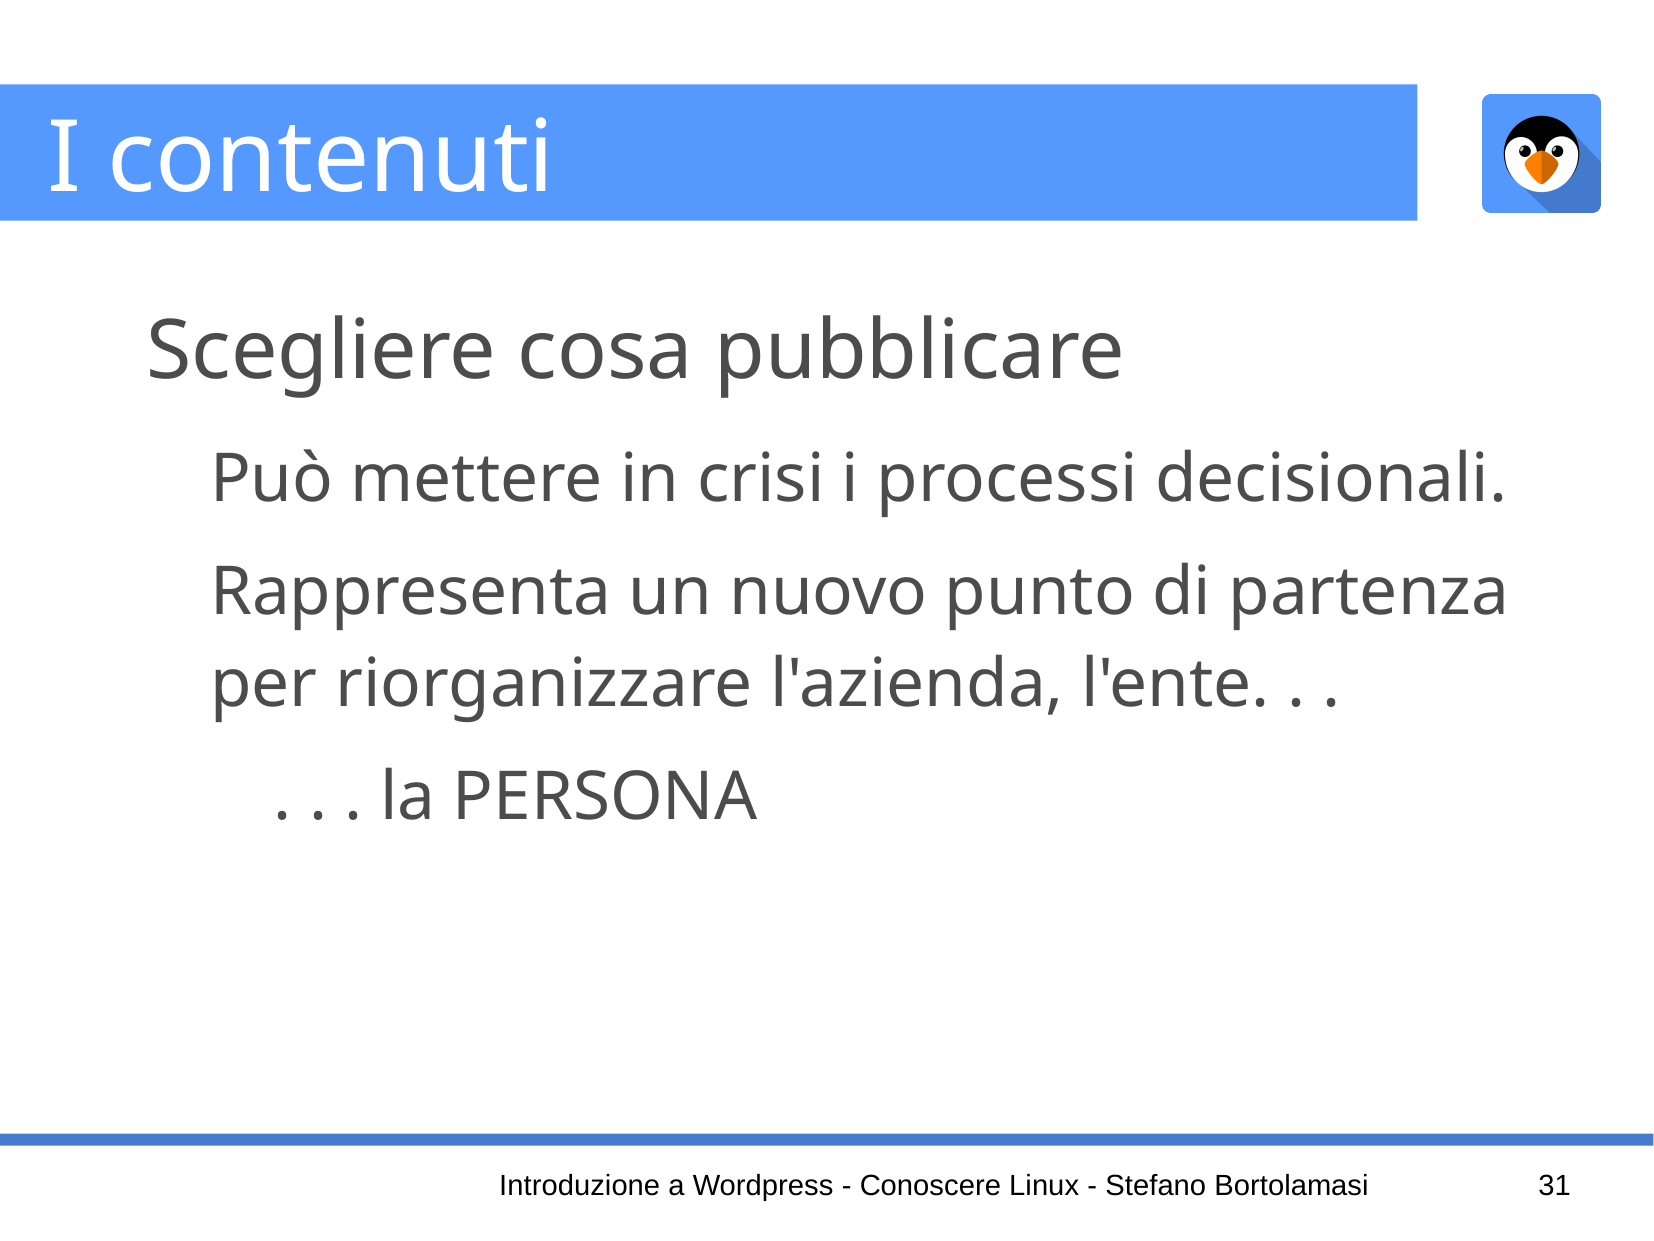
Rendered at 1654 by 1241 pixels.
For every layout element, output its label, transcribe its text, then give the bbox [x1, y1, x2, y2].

picture [1482, 94, 1601, 213]
title I contenuti [0, 91, 1418, 214]
list Scegliere cosa pubblicare Può mettere in crisi i processi decisionali. Rappresenta un nuovo punto di partenza per riorganizzare l'azienda, l'ente. . . . . . la PERSONA [82, 290, 1538, 1010]
